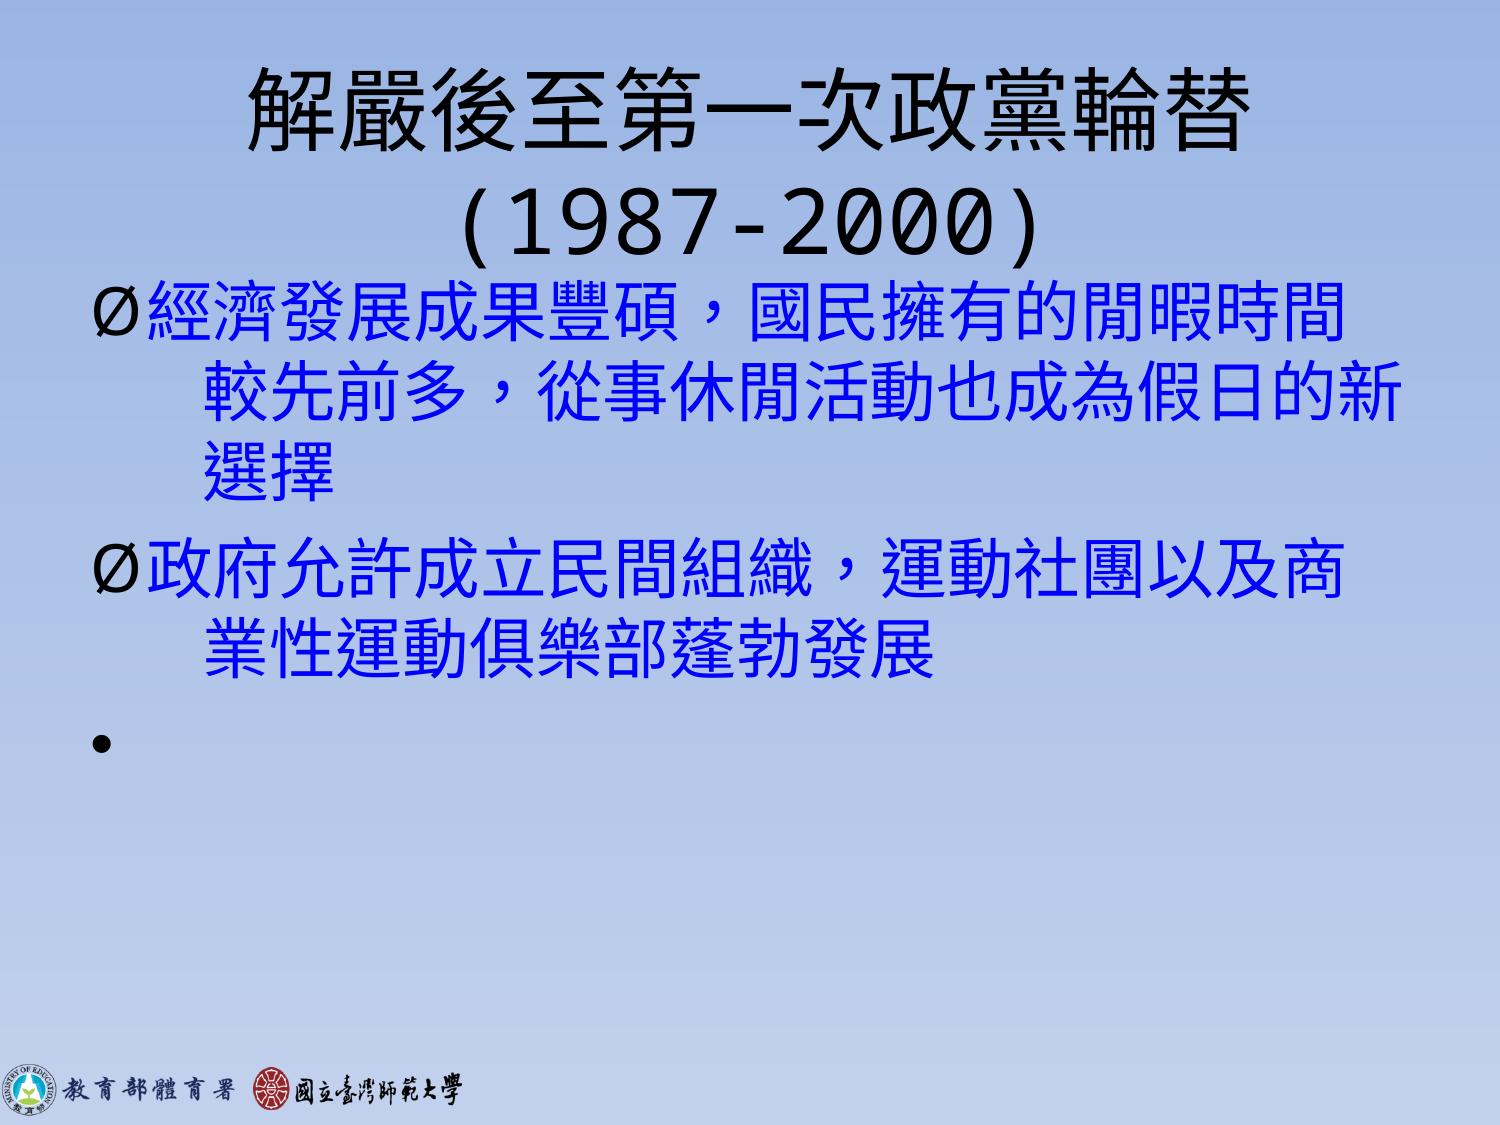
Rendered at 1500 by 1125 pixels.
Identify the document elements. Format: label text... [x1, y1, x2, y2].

list 經濟發展成果豐碩，國民擁有的閒暇時間較先前多，從事休閒活動也成為假日的新選擇 政府允許成立民間組織，運動社團以及商業性運動俱樂部蓬勃發展 [75, 262, 1426, 1005]
title 解嚴後至第一次政黨輪替 (1987-2000) [75, 45, 1426, 233]
